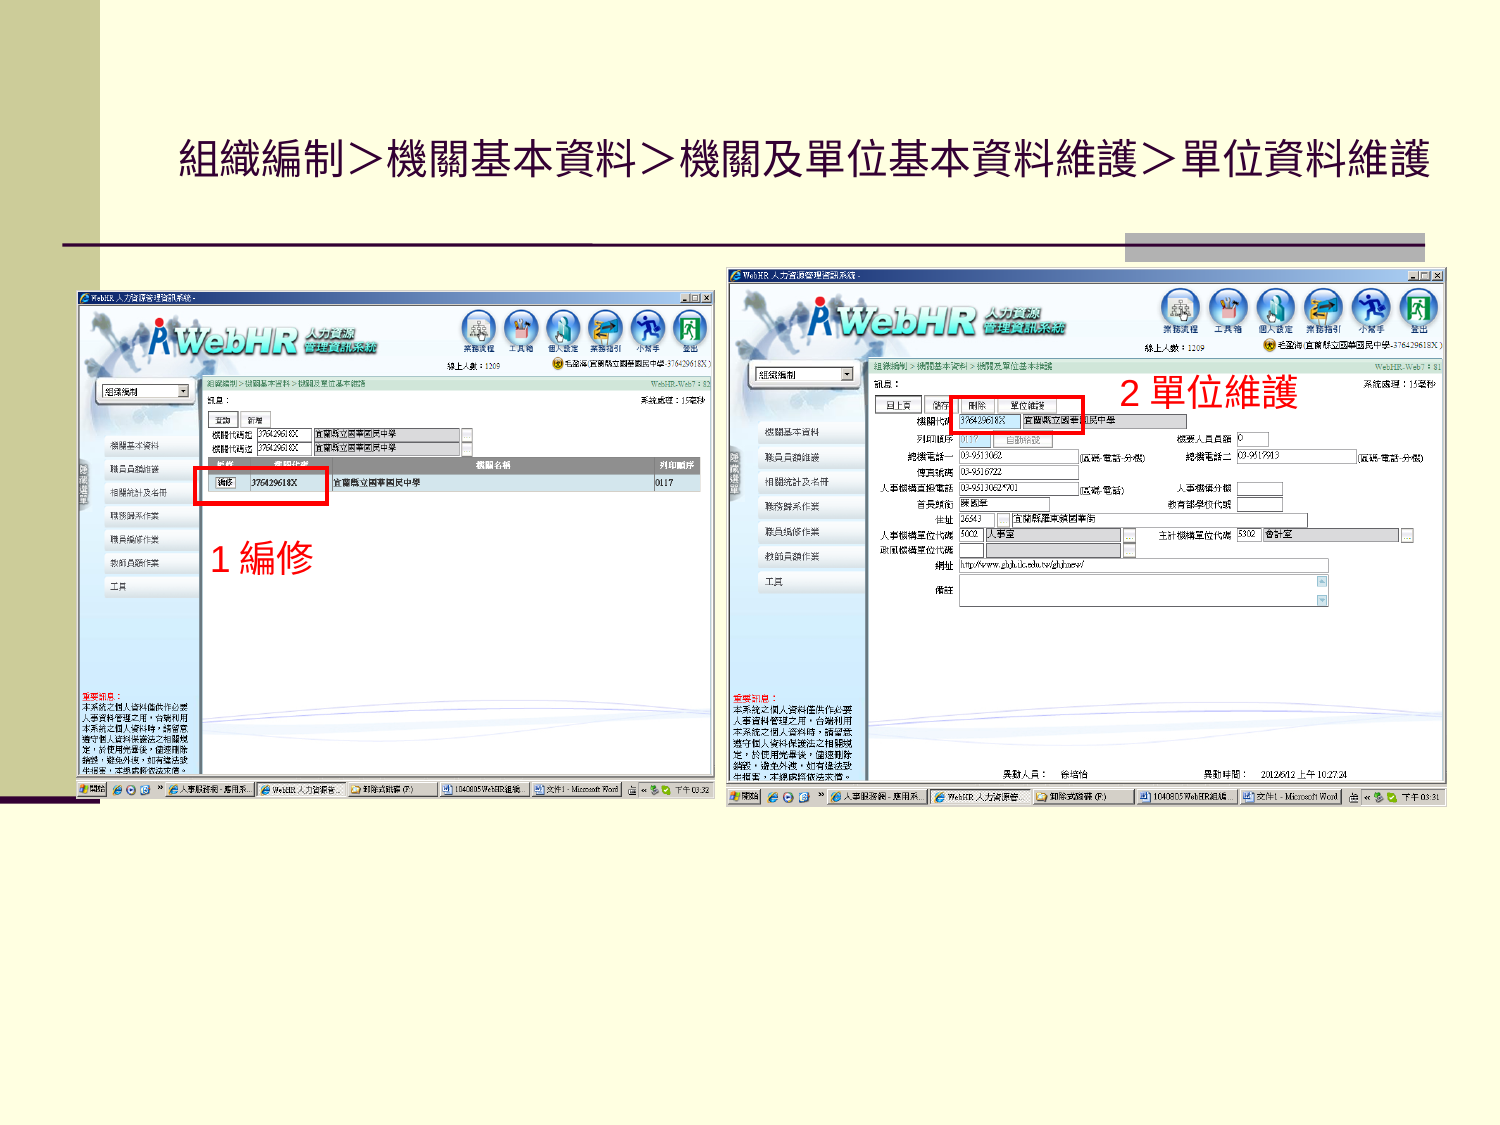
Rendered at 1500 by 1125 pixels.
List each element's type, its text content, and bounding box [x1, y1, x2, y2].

title 組織編制＞機關基本資料＞機關及單位基本資料維護＞單位資料維護 [150, 45, 1459, 315]
picture [726, 267, 1447, 807]
text_box 1編修 [194, 527, 321, 588]
picture [76, 290, 715, 314]
picture [76, 375, 715, 799]
text_box 2單位維護 [1104, 361, 1306, 422]
text_box [64, 314, 726, 375]
